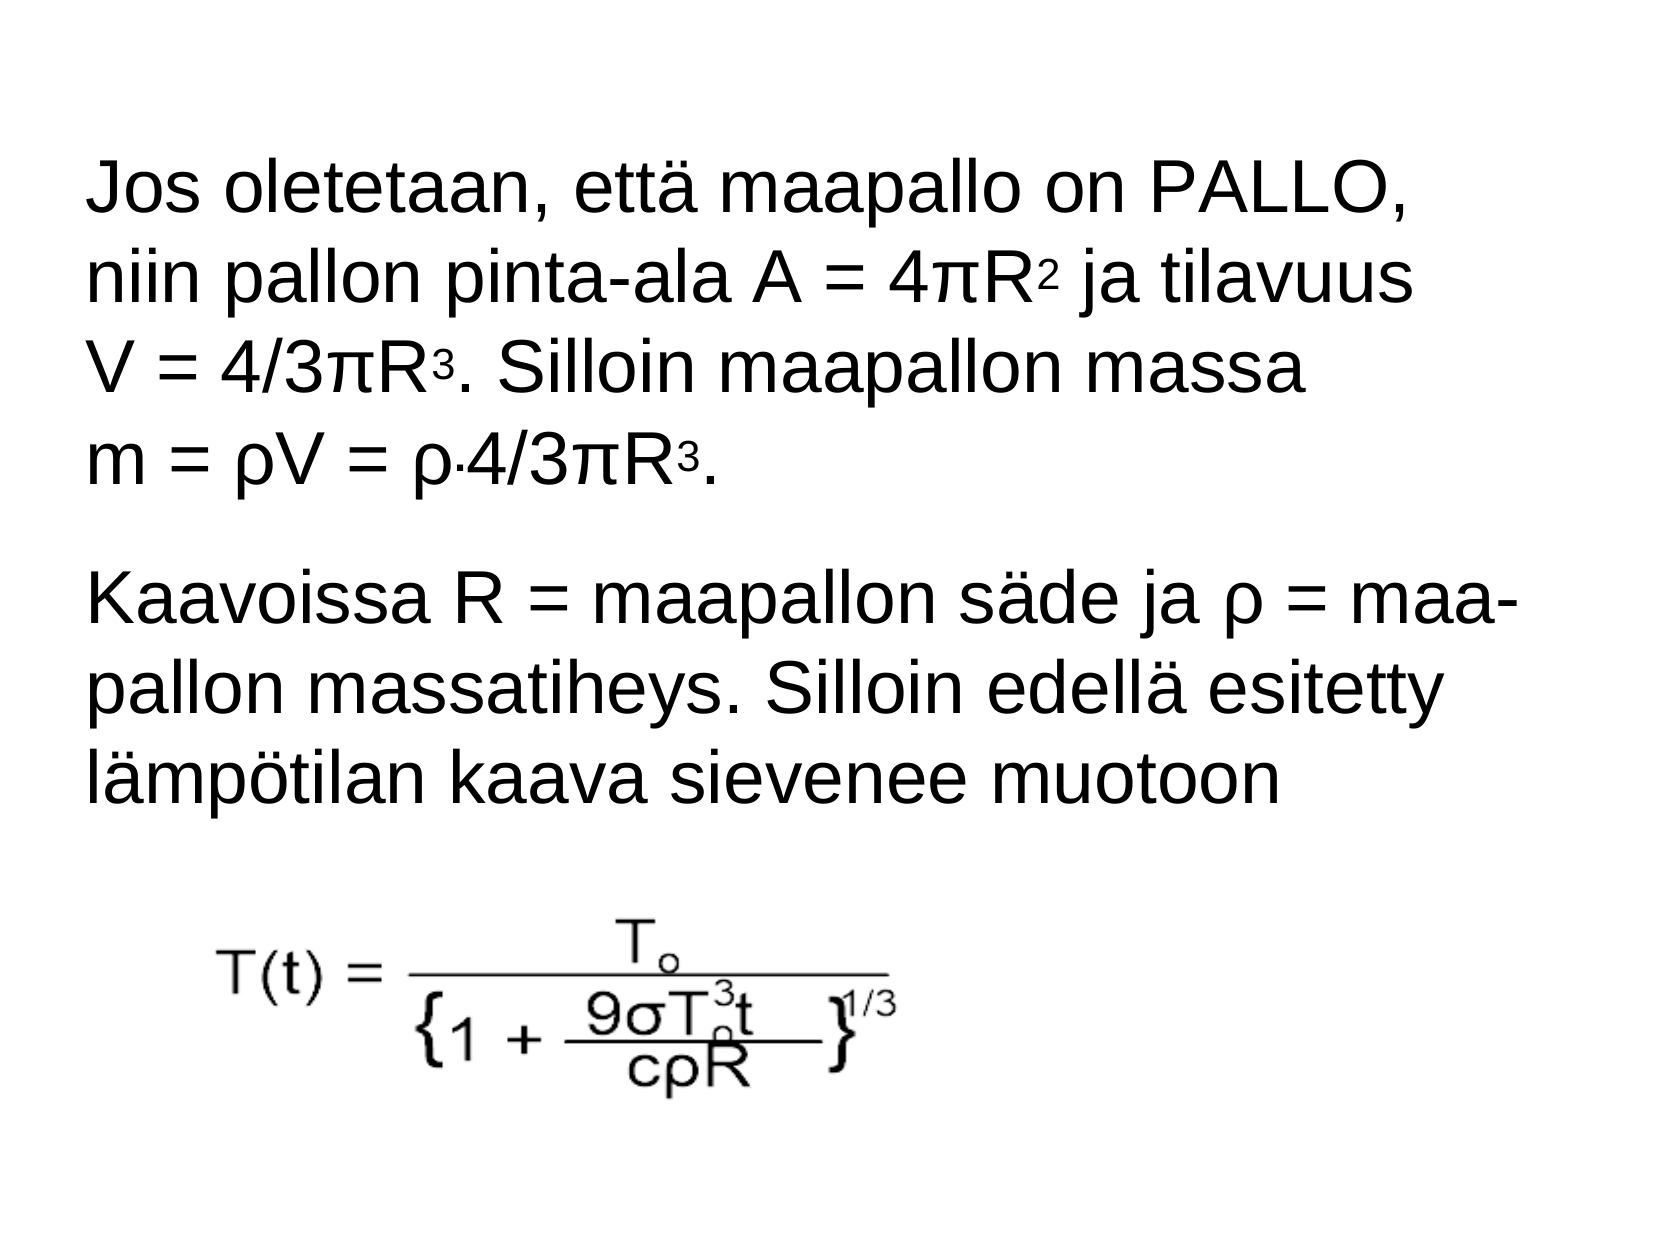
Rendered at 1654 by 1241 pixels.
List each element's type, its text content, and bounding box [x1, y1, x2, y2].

text_box Jos oletetaan, että maapallo on PALLO, niin pallon pinta-ala A = 4πR2 ja tilavuus V = 4/3πR3. Silloin maapallon massa m = ρV = ρ.4/3πR3. Kaavoissa R = maapallon säde ja ρ = maa-pallon massatiheys. Silloin edellä esitetty lämpötilan kaava sievenee muotoon [70, 129, 1548, 869]
picture [165, 868, 938, 1135]
